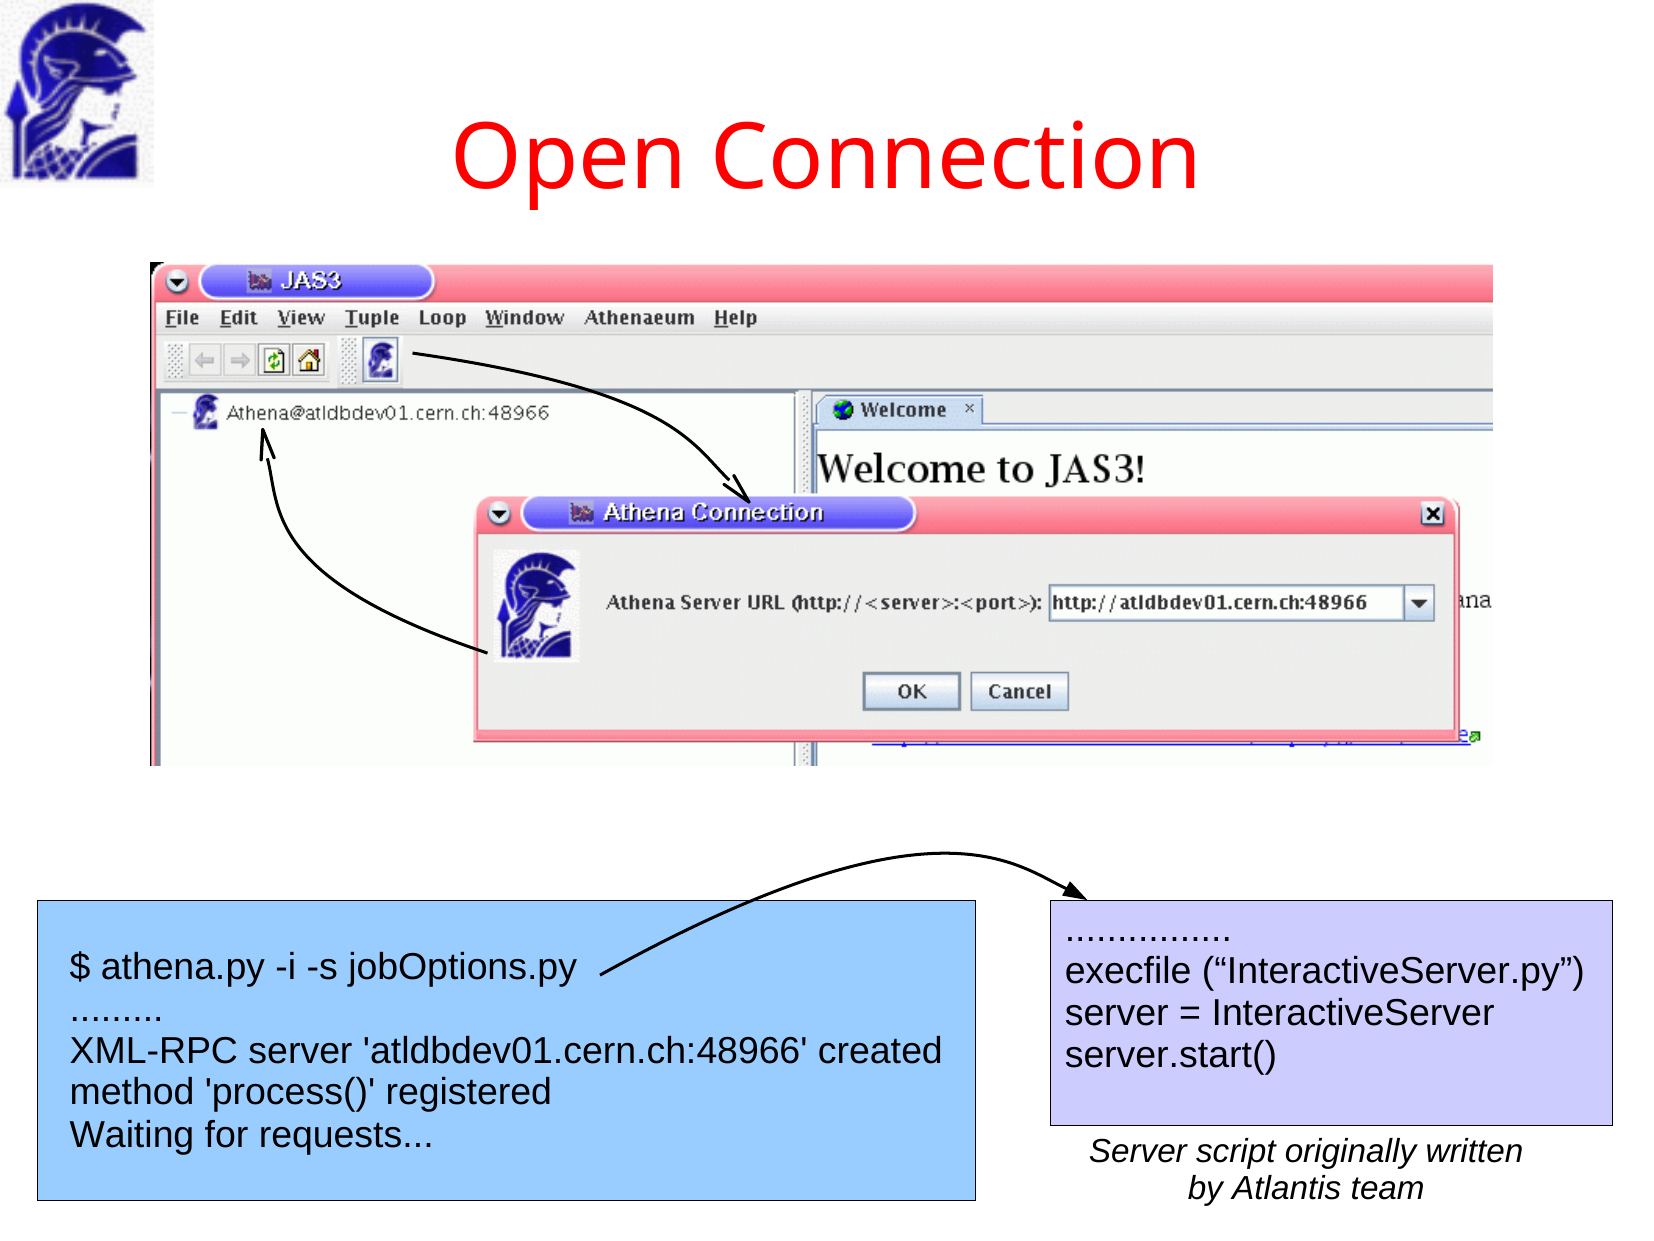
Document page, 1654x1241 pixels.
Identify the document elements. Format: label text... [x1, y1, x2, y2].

text_box Server script originally written by Atlantis team [1074, 1125, 1538, 1214]
picture [150, 262, 1493, 766]
picture [0, 0, 154, 188]
text_box $ athena.py -i -s jobOptions.py ......... XML-RPC server 'atldbdev01.cern.ch:48966' created method 'process()' registered Waiting for requests... [37, 900, 976, 1201]
text_box ................ execfile (“InteractiveServer.py”) server = InteractiveServer server.start() [1050, 900, 1613, 1126]
title Open Connection [82, 49, 1571, 257]
